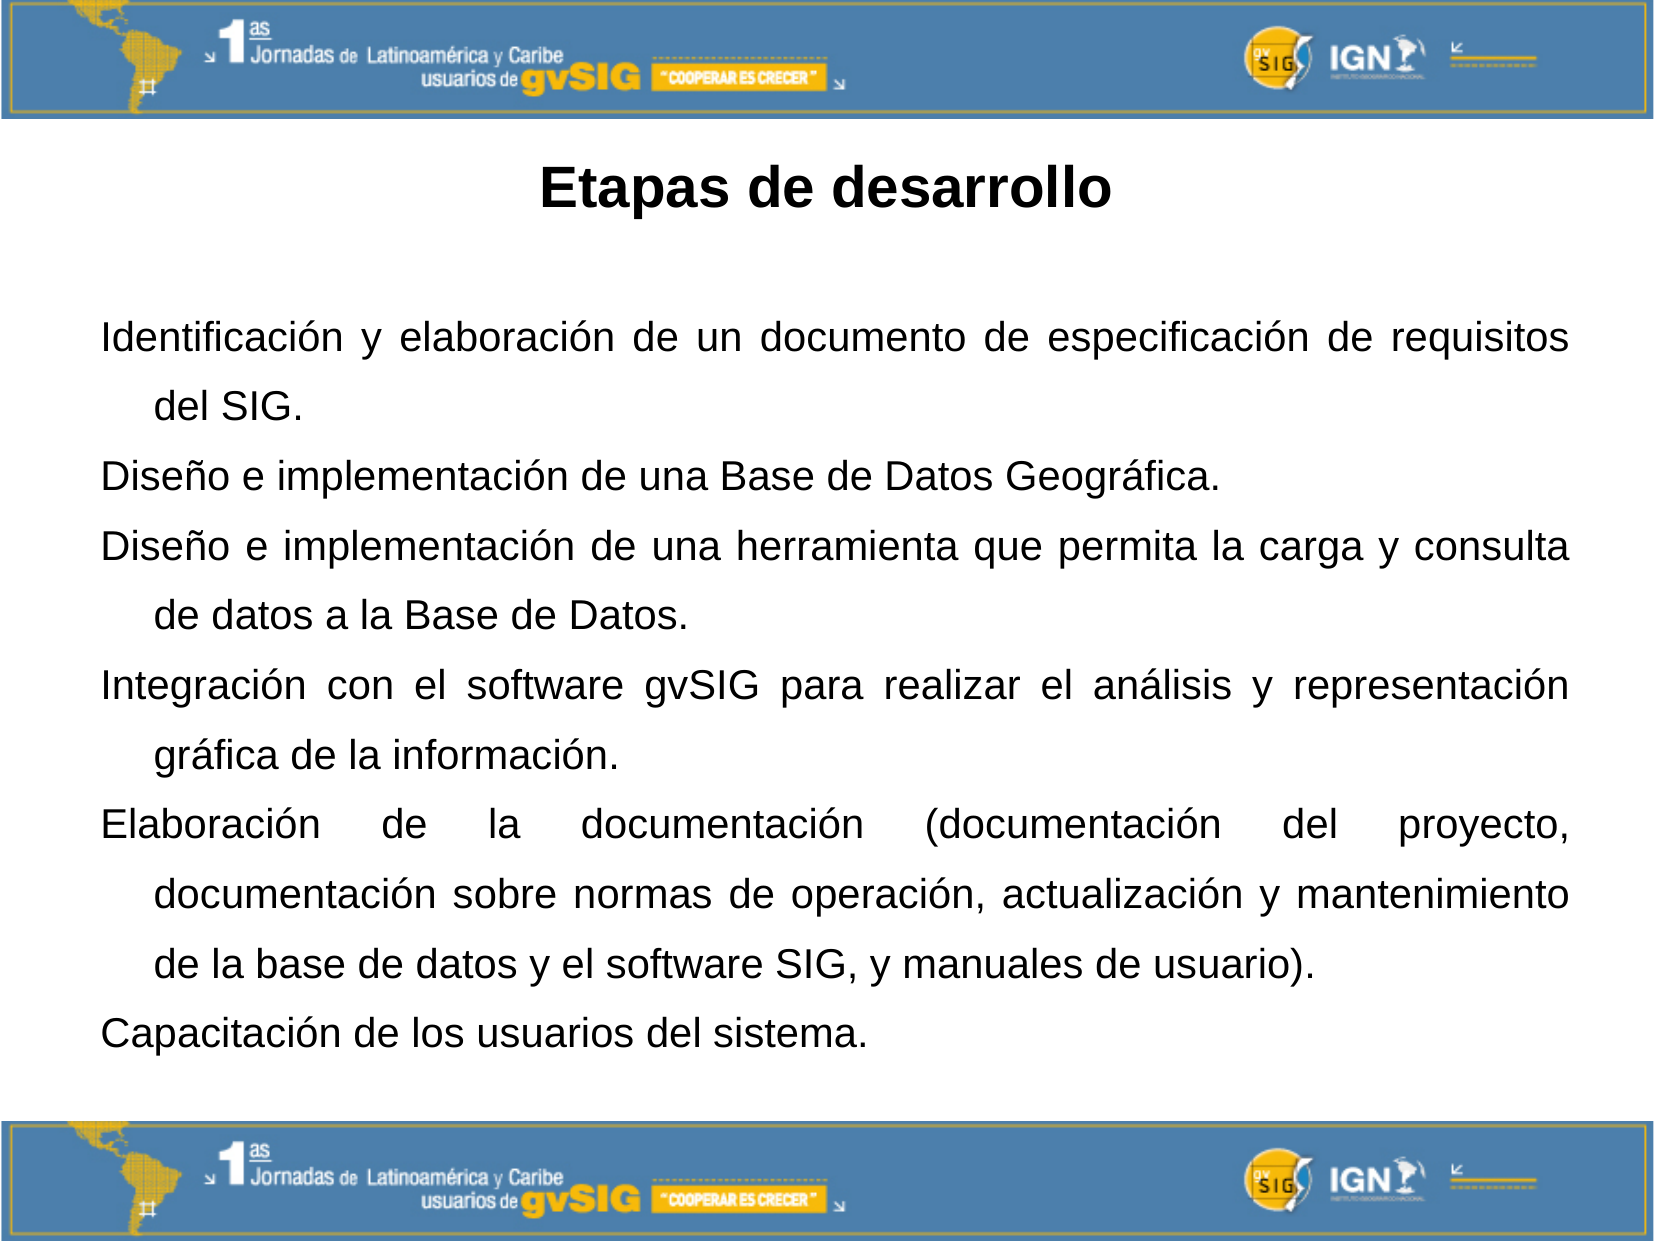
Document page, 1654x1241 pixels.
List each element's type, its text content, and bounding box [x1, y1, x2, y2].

title Etapas de desarrollo [82, 118, 1571, 257]
list Identificación y elaboración de un documento de especificación de requisitos del SIG. Diseño e implementación de una Base de Datos Geográfica. Diseño e implementación de una herramienta que permita la carga y consulta de datos a la Base de Datos. Integración con el software gvSIG para realizar el análisis y representación gráfica de la información. Elaboración de la documentación (documentación del proyecto, documentación sobre normas de operación, actualización y mantenimiento de la base de datos y el software SIG, y manuales de usuario). Capacitación de los usuarios del sistema. [82, 290, 1571, 1123]
picture [0, 0, 1654, 119]
picture [0, 1121, 1654, 1241]
